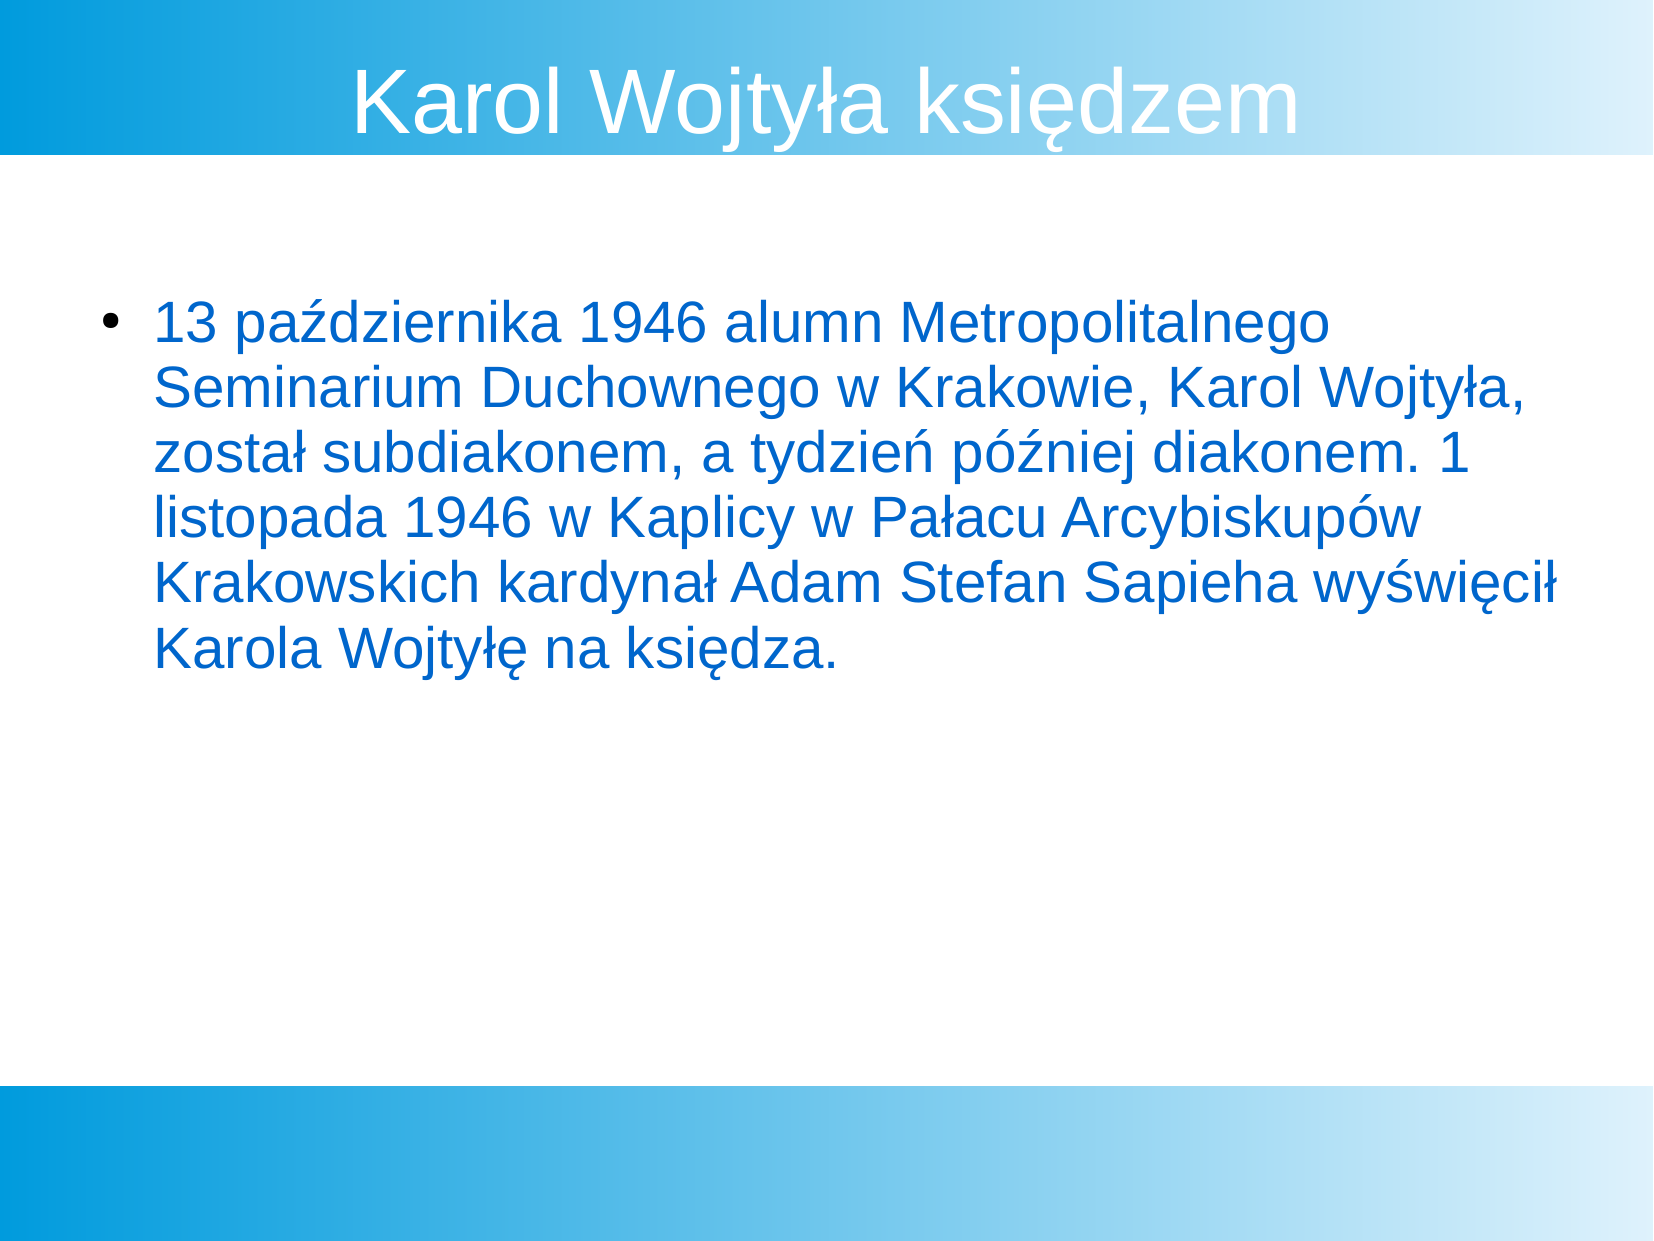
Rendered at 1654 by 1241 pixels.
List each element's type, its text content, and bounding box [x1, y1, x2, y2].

list 13 października 1946 alumn Metropolitalnego Seminarium Duchownego w Krakowie, Karol Wojtyła, został subdiakonem, a tydzień później diakonem. 1 listopada 1946 w Kaplicy w Pałacu Arcybiskupów Krakowskich kardynał Adam Stefan Sapieha wyświęcił Karola Wojtyłę na księdza. [82, 290, 1571, 1010]
title Karol Wojtyła księdzem [82, 49, 1571, 155]
